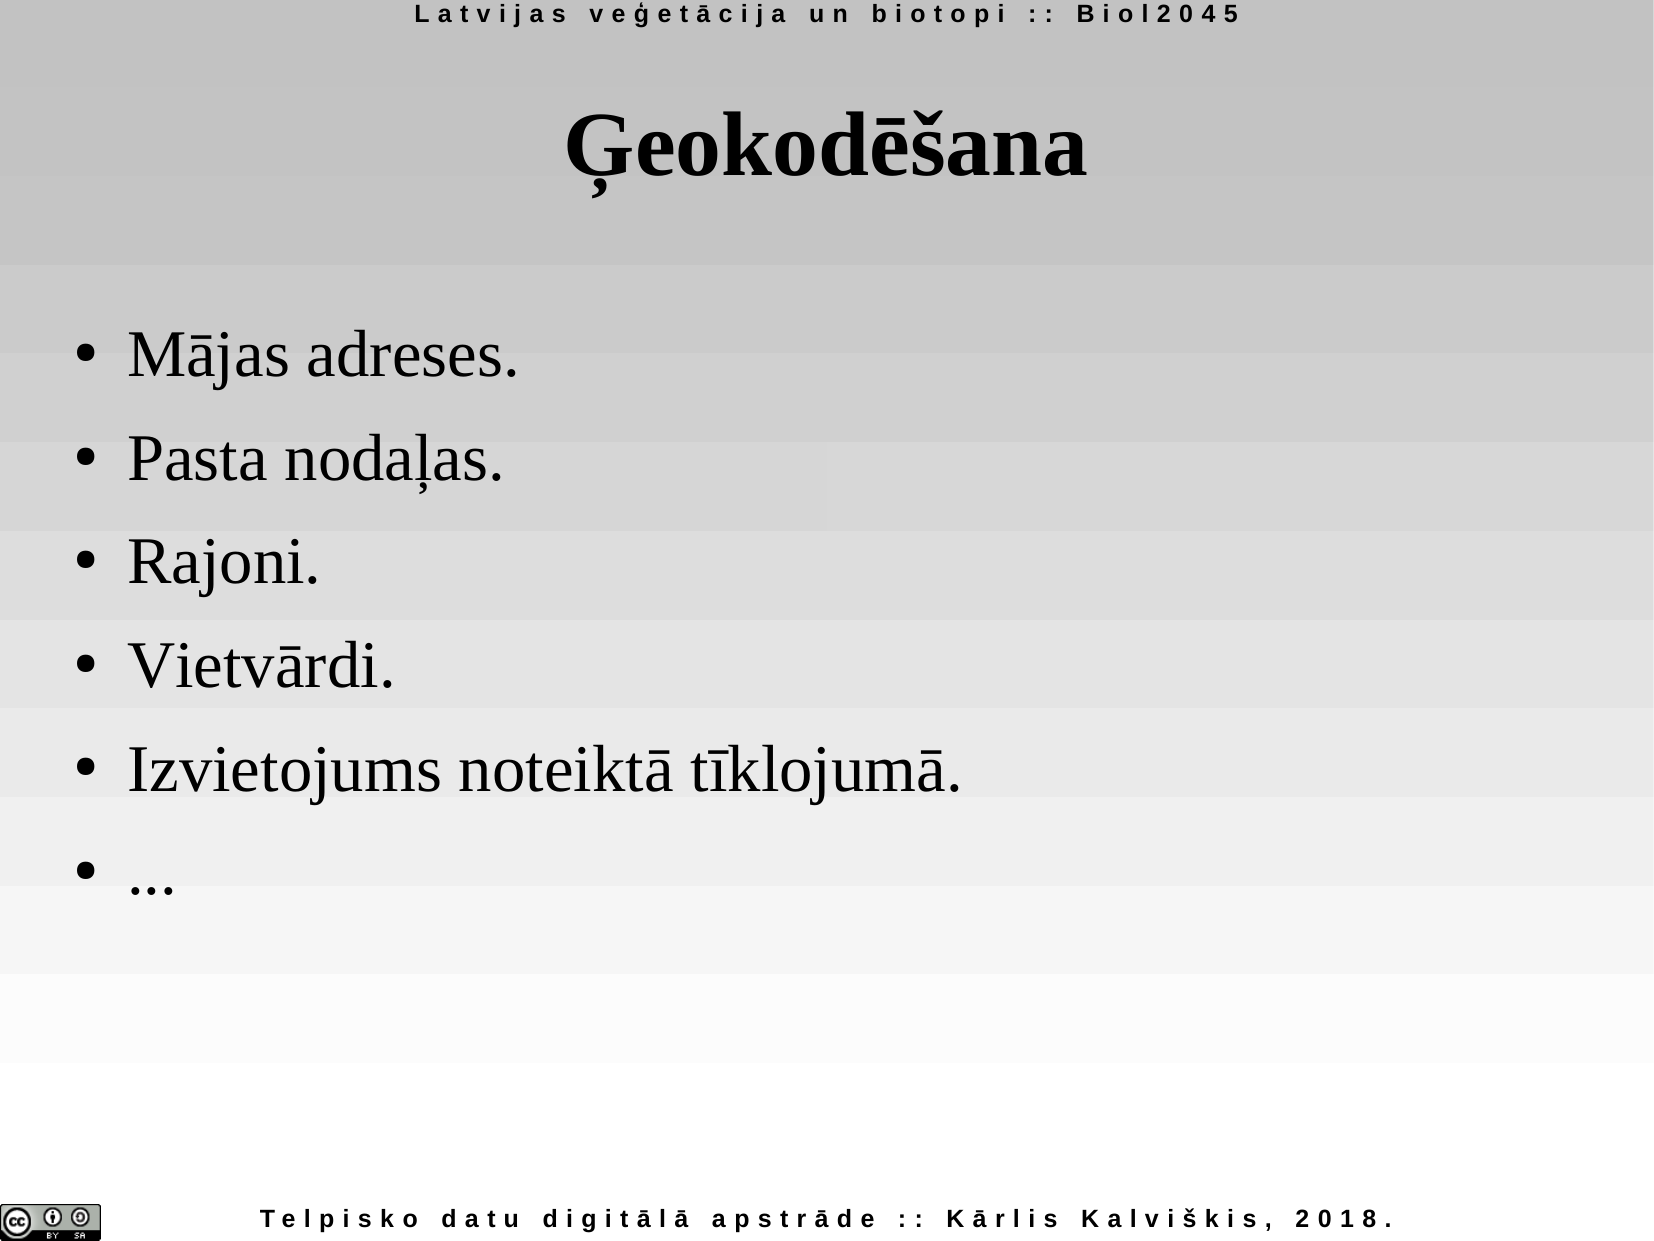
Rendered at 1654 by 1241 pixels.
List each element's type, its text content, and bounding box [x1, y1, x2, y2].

title Ģeokodēšana [0, 1, 1654, 287]
list Mājas adreses. Pasta nodaļas. Rajoni. Vietvārdi. Izvietojums noteiktā tīklojumā. ... [56, 317, 1600, 1175]
picture [0, 287, 1654, 1241]
